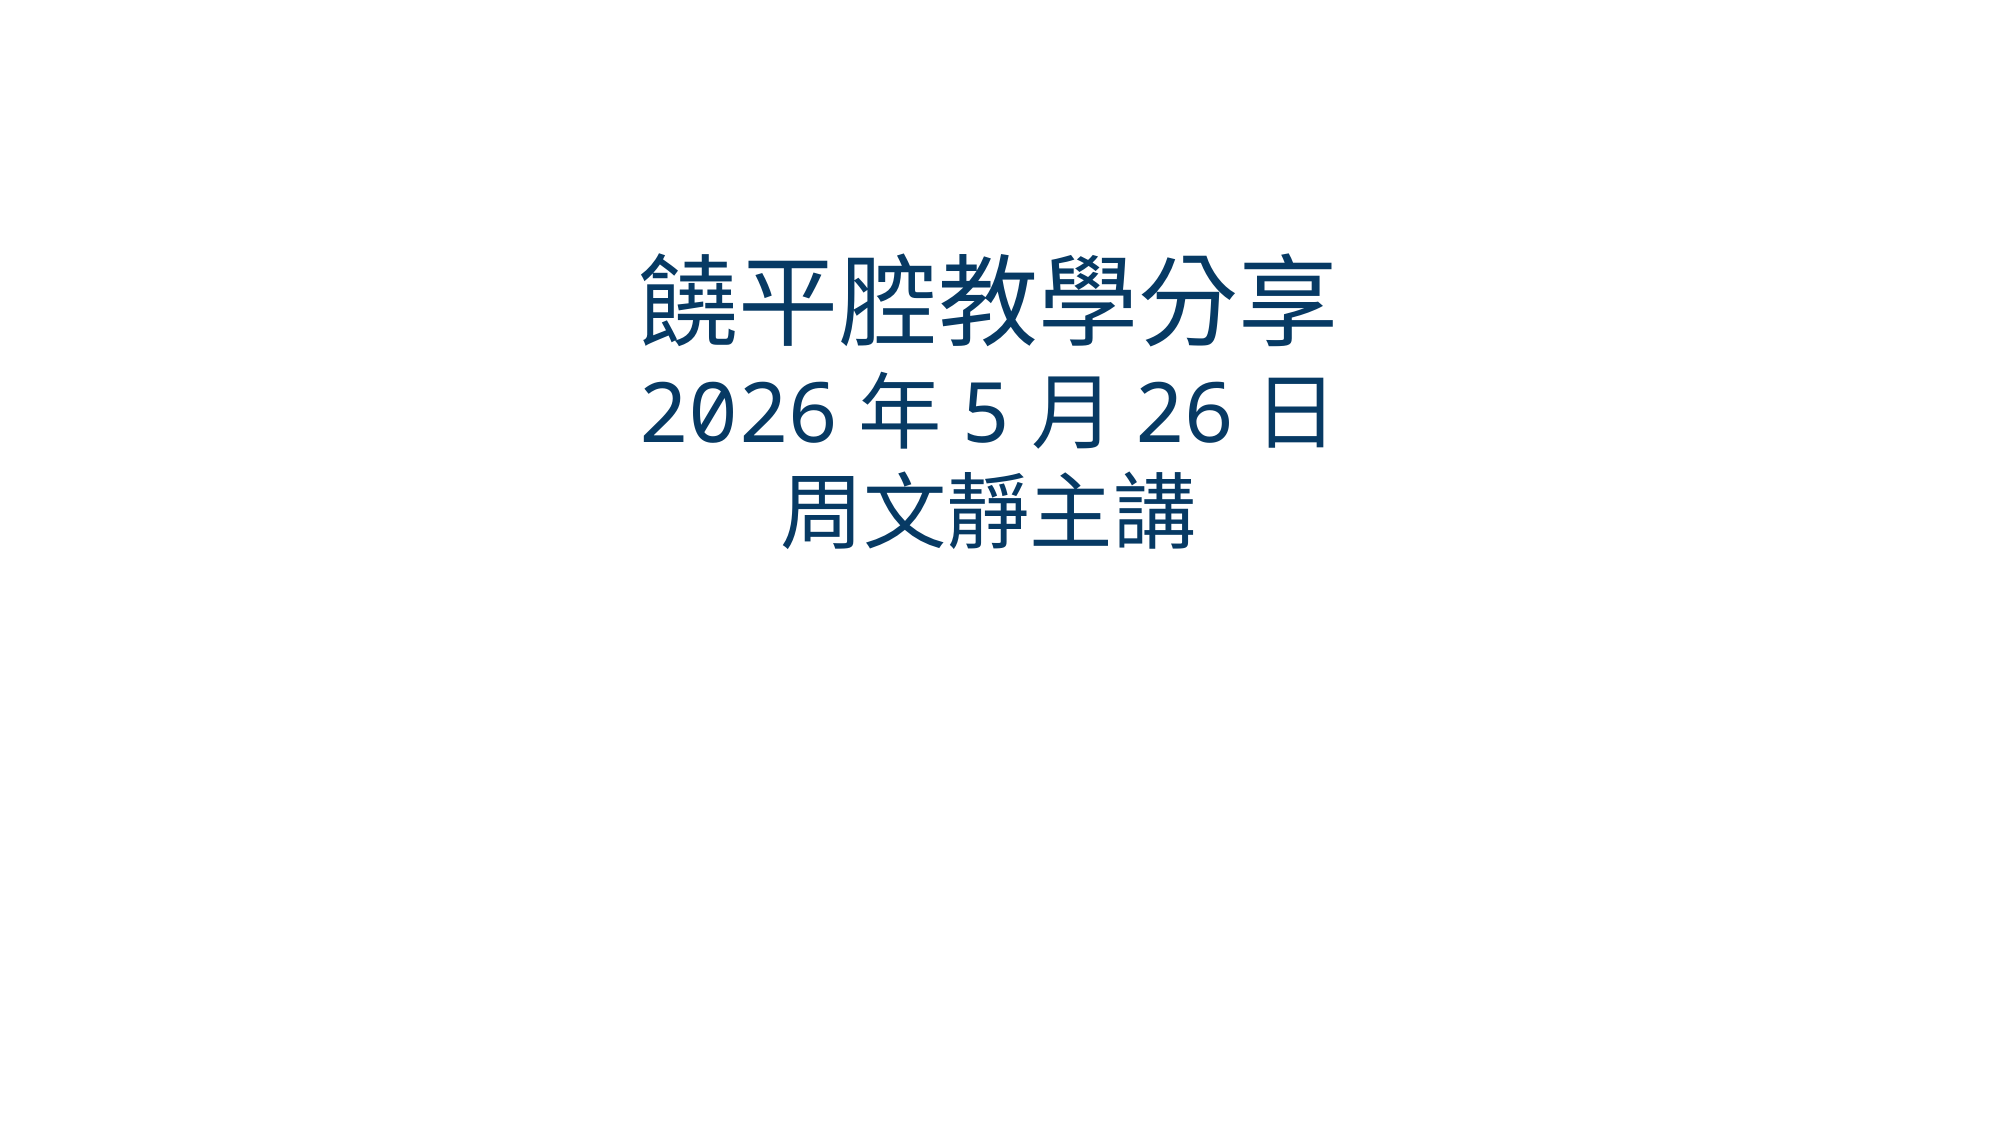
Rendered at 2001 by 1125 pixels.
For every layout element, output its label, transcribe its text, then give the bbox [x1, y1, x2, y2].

title 饒平腔教學分享 2026年5月26日 周文靜主講 [278, 229, 1699, 568]
